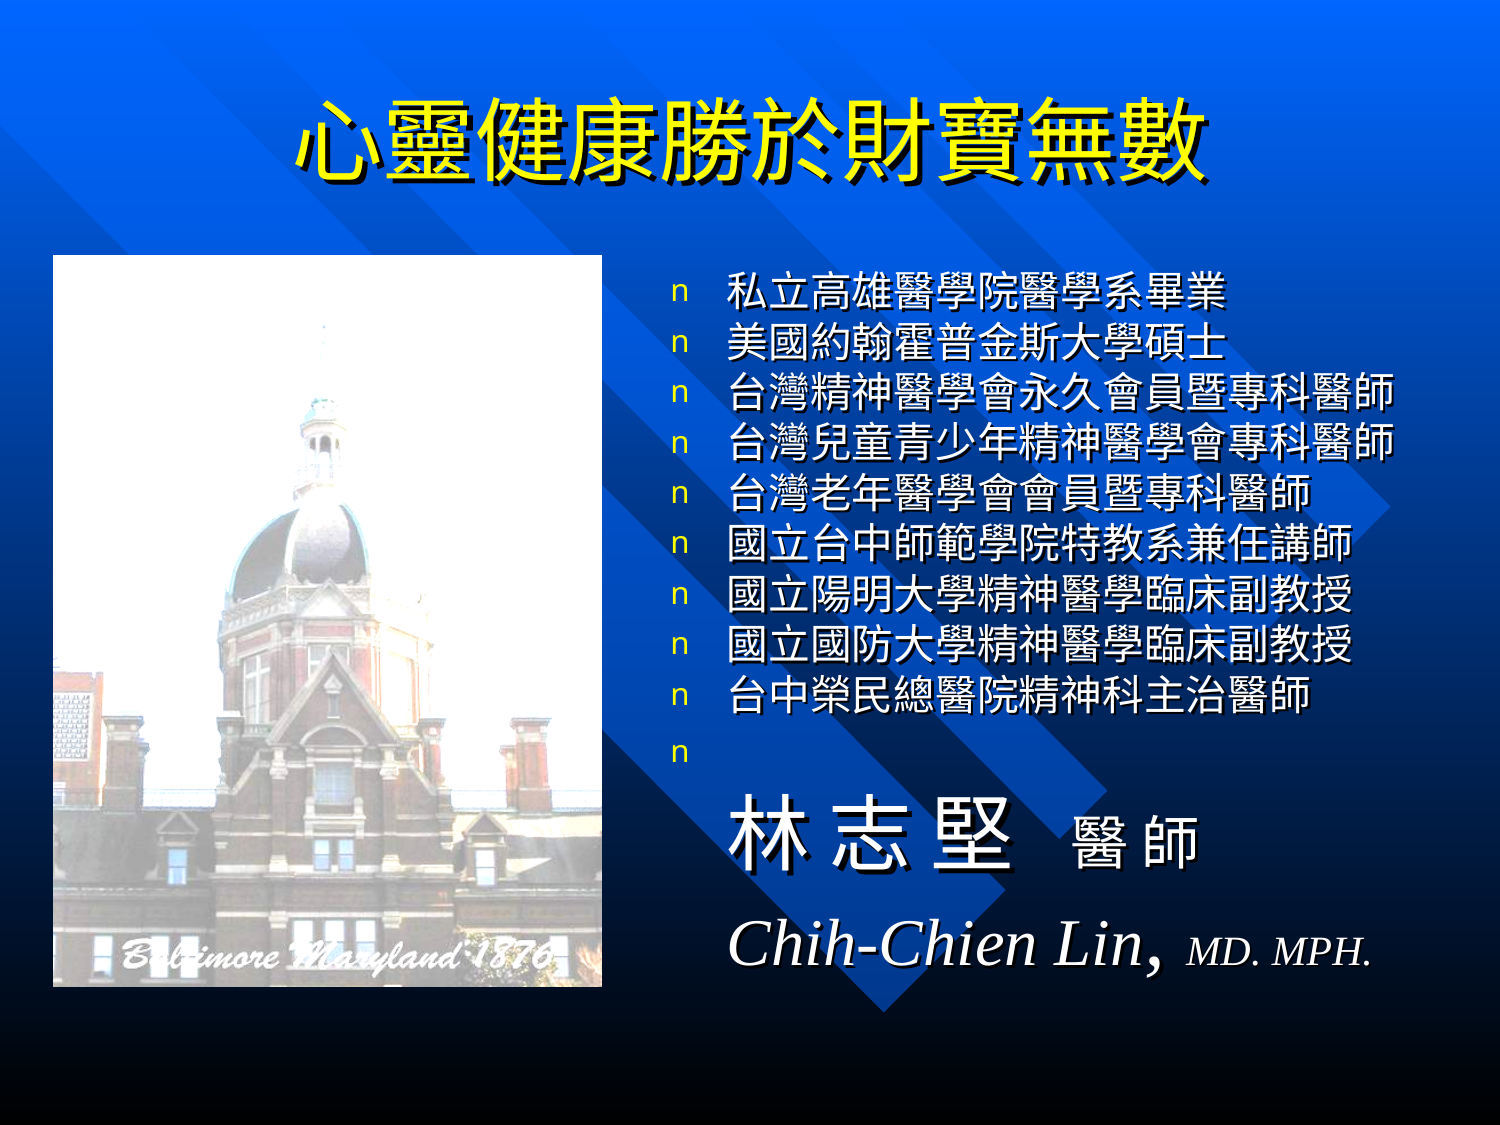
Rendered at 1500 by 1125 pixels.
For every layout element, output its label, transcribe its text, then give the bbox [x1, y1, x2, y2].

title 心靈健康勝於財寶無數 [112, 37, 1388, 238]
list 私立高雄醫學院醫學系畢業 美國約翰霍普金斯大學碩士 台灣精神醫學會永久會員暨專科醫師 台灣兒童青少年精神醫學會專科醫師 台灣老年醫學會會員暨專科醫師 國立台中師範學院特教系兼任講師 國立陽明大學精神醫學臨床副教授 國立國防大學精神醫學臨床副教授 台中榮民總醫院精神科主治醫師 林 志 堅 醫 師 Chih-Chien Lin, MD. MPH. [655, 267, 1436, 998]
picture [53, 255, 602, 987]
